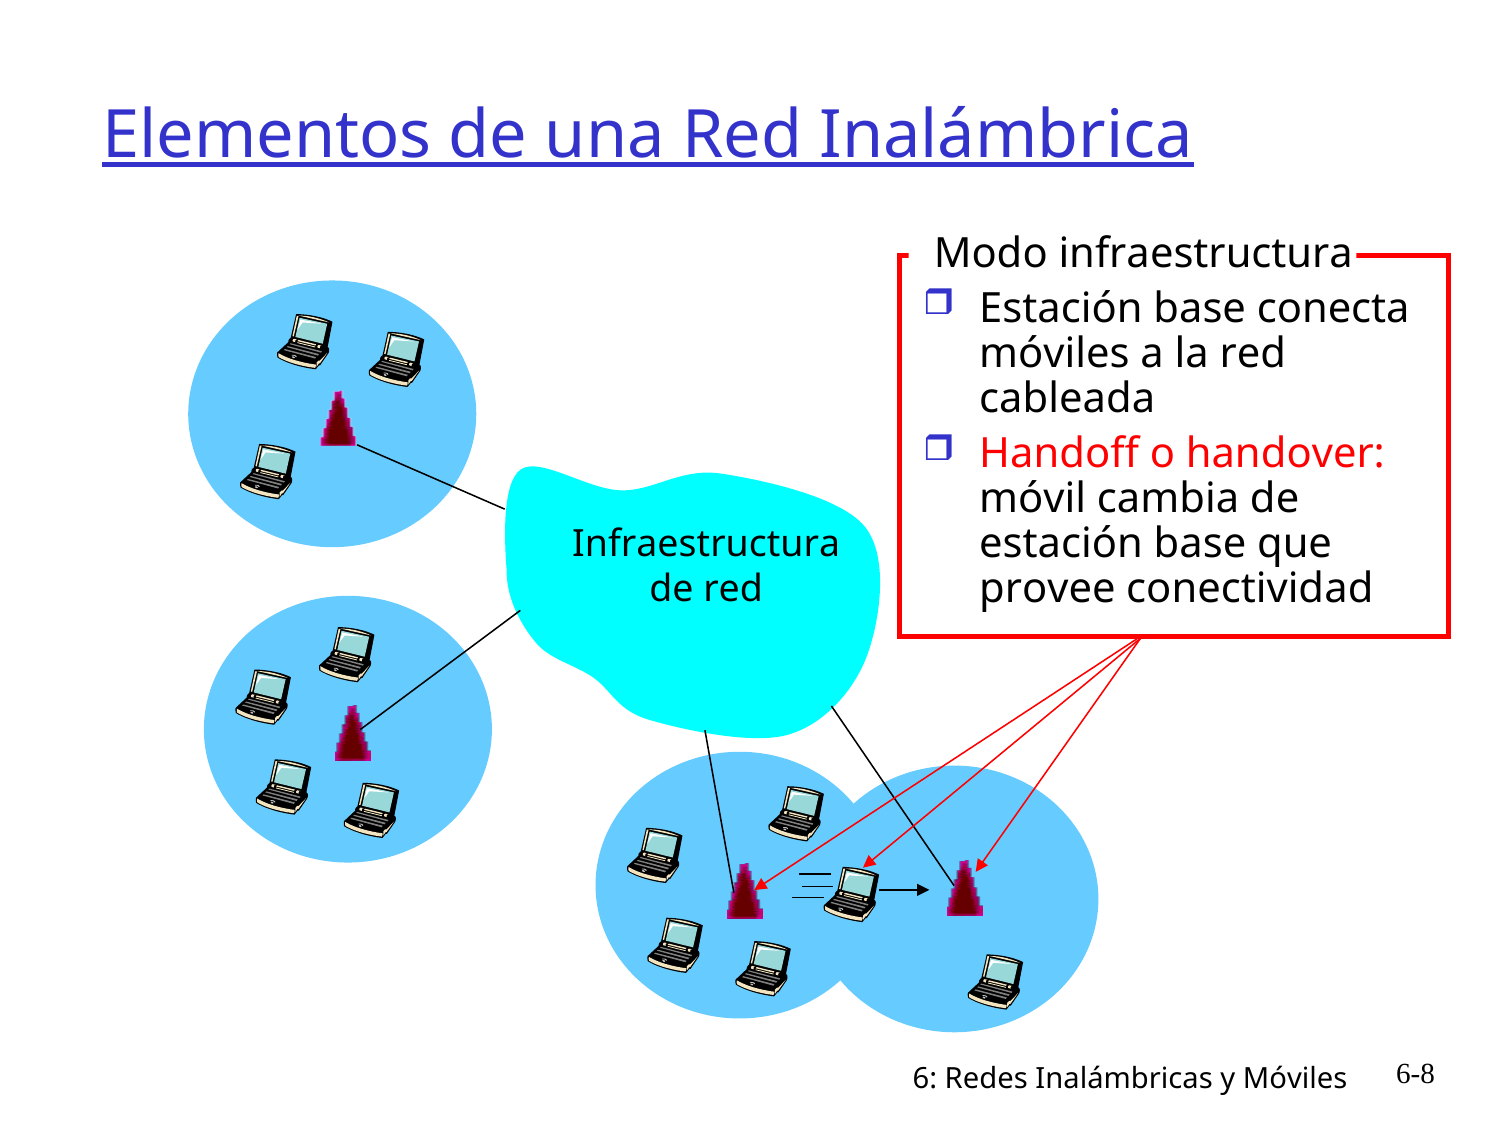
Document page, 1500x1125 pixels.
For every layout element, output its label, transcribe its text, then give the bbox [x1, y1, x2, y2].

text_box Infraestructura de red [557, 510, 856, 617]
picture [320, 390, 356, 446]
picture [616, 808, 683, 884]
text_box [915, 768, 1033, 872]
picture [245, 739, 312, 815]
picture [947, 860, 983, 916]
picture [725, 921, 791, 997]
text_box [505, 466, 881, 739]
picture [333, 762, 400, 838]
text_box [896, 765, 982, 824]
picture [758, 766, 824, 842]
picture [266, 294, 333, 370]
text_box [595, 755, 1099, 1033]
picture [229, 424, 296, 500]
text_box [188, 280, 477, 548]
text_box [711, 751, 892, 882]
text_box [885, 766, 940, 796]
picture [957, 934, 1024, 1010]
picture [637, 897, 703, 973]
picture [727, 863, 763, 920]
picture [335, 705, 371, 761]
picture [813, 847, 880, 923]
picture [308, 607, 375, 683]
text_box Modo infraestructura Estación base conecta móviles a la red cableada Handoff o handover: móvil cambia de estación base que provee conectividad [908, 223, 1425, 647]
text_box [203, 595, 492, 863]
text_box [823, 800, 911, 855]
title Elementos de una Red Inalámbrica [87, 37, 1363, 225]
picture [358, 311, 425, 387]
picture [225, 649, 291, 725]
